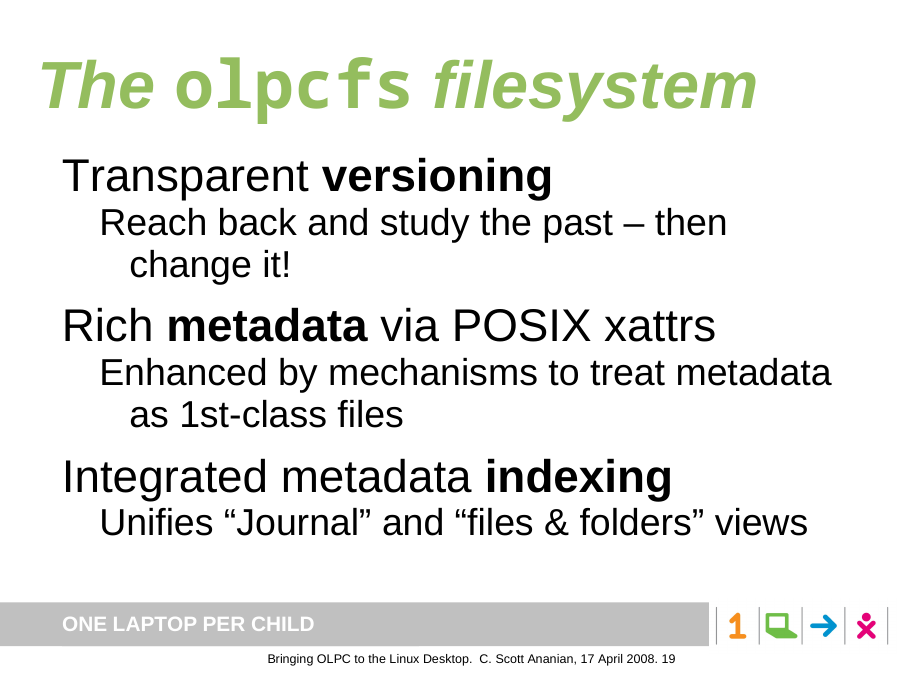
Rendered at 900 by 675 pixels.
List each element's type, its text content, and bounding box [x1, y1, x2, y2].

title The olpcfs filesystem [37, 37, 856, 225]
picture [844, 598, 897, 654]
list Transparent versioning Reach back and study the past – then change it! Rich metadata via POSIX xattrs Enhanced by mechanisms to treat metadata as 1st-class files Integrated metadata indexing Unifies “Journal” and “files & folders” views [61, 150, 844, 675]
